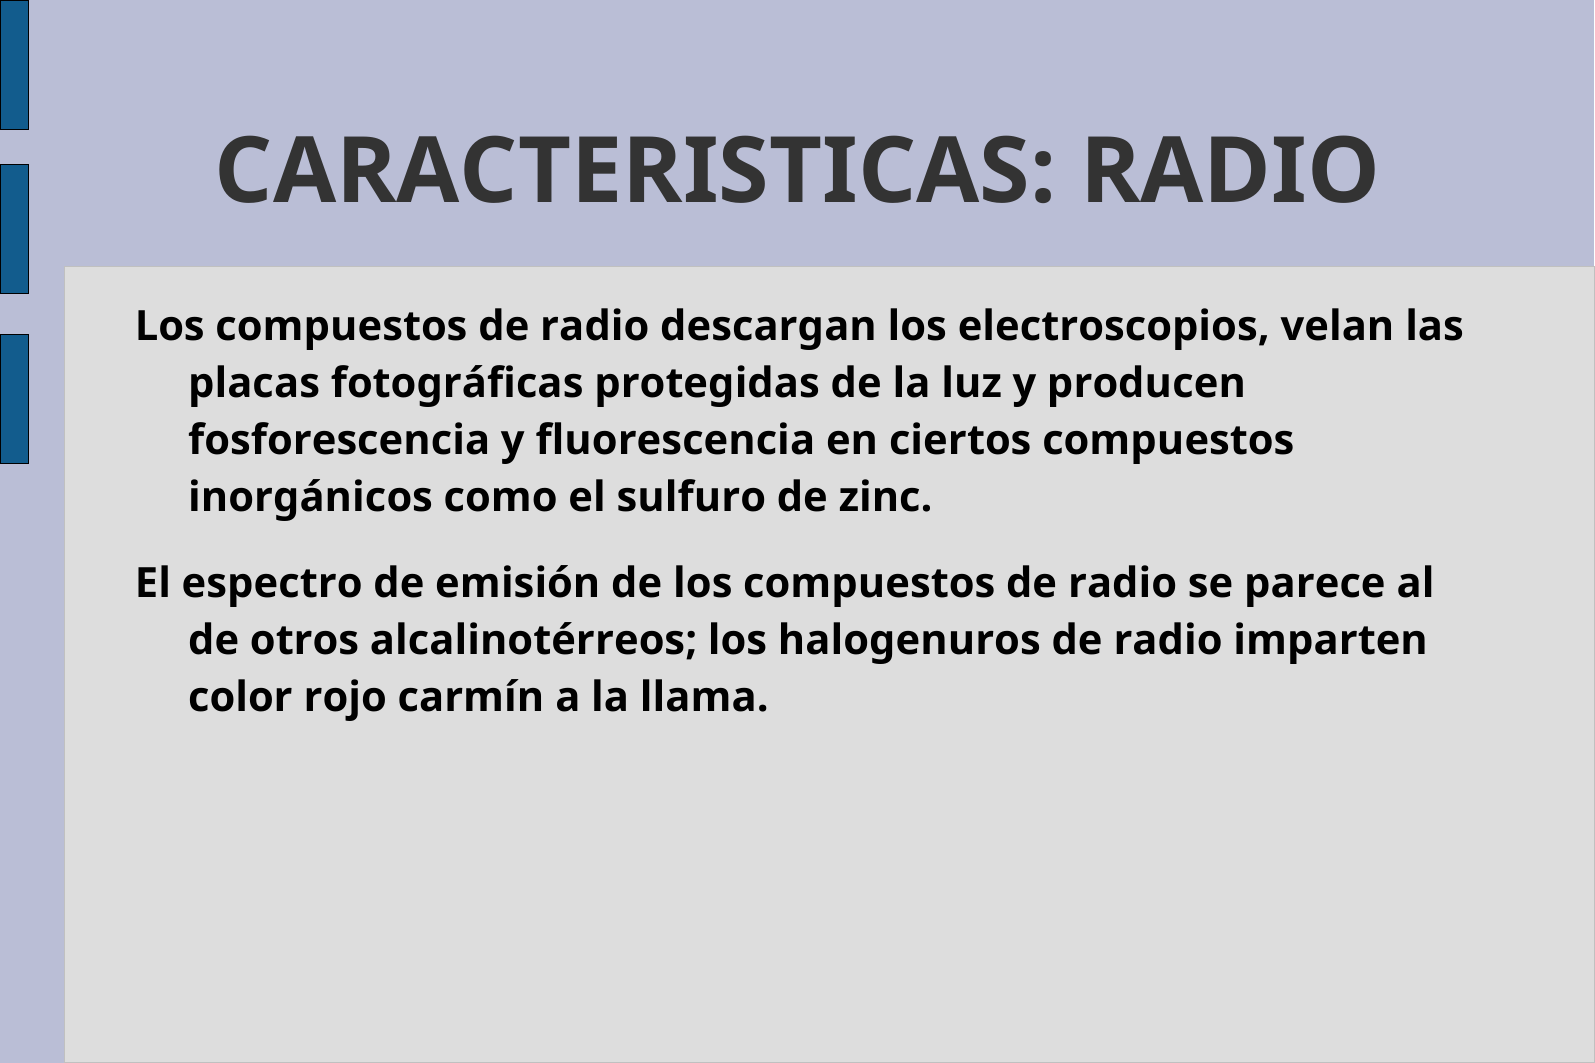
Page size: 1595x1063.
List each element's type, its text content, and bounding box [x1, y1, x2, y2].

list Los compuestos de radio descargan los electroscopios, velan las placas fotográficas protegidas de la luz y producen fosforescencia y fluorescencia en ciertos compuestos inorgánicos como el sulfuro de zinc. El espectro de emisión de los compuestos de radio se parece al de otros alcalinotérreos; los halogenuros de radio imparten color rojo carmín a la llama. [117, 295, 1479, 966]
title CARACTERISTICAS: RADIO [117, 78, 1479, 256]
